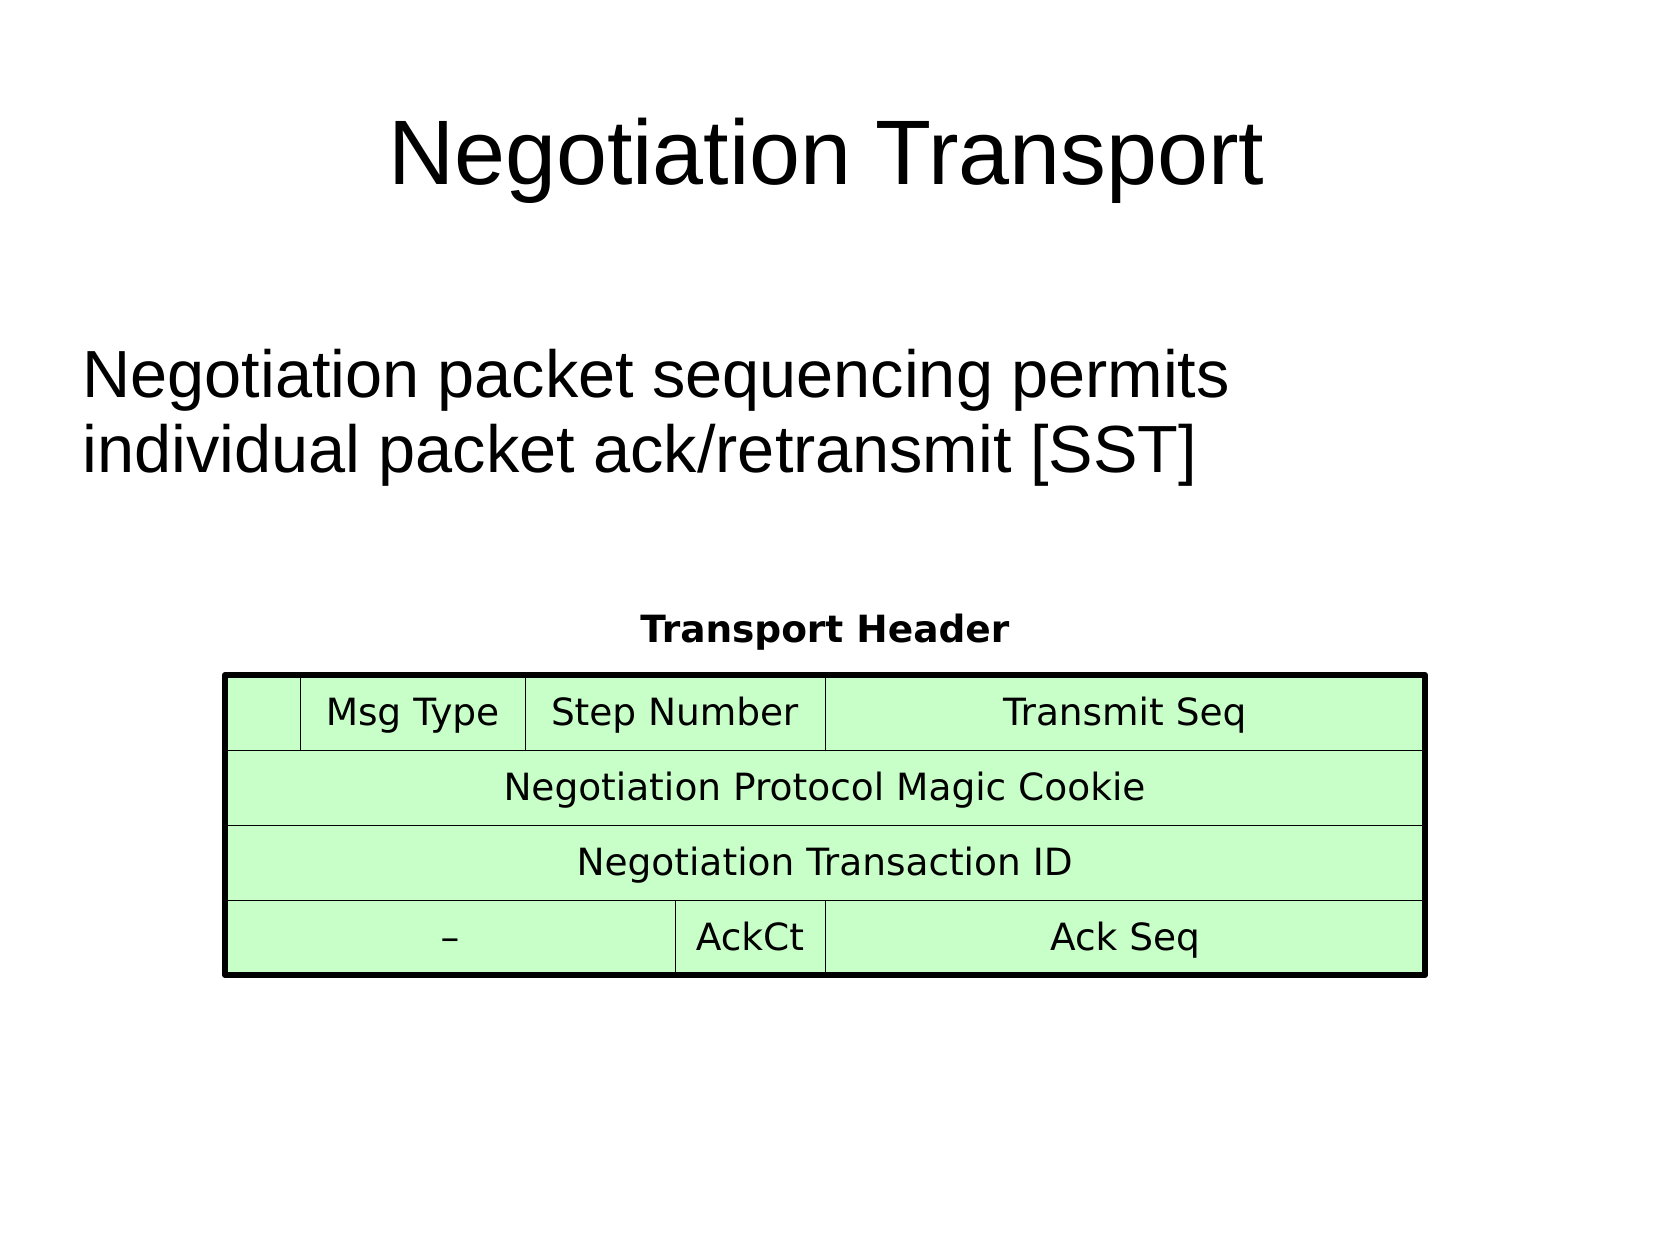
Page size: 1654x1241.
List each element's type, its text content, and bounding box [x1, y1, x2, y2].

title Negotiation Transport [82, 49, 1571, 257]
list Negotiation packet sequencing permits individual packet ack/retransmit [SST] [82, 337, 1571, 1094]
